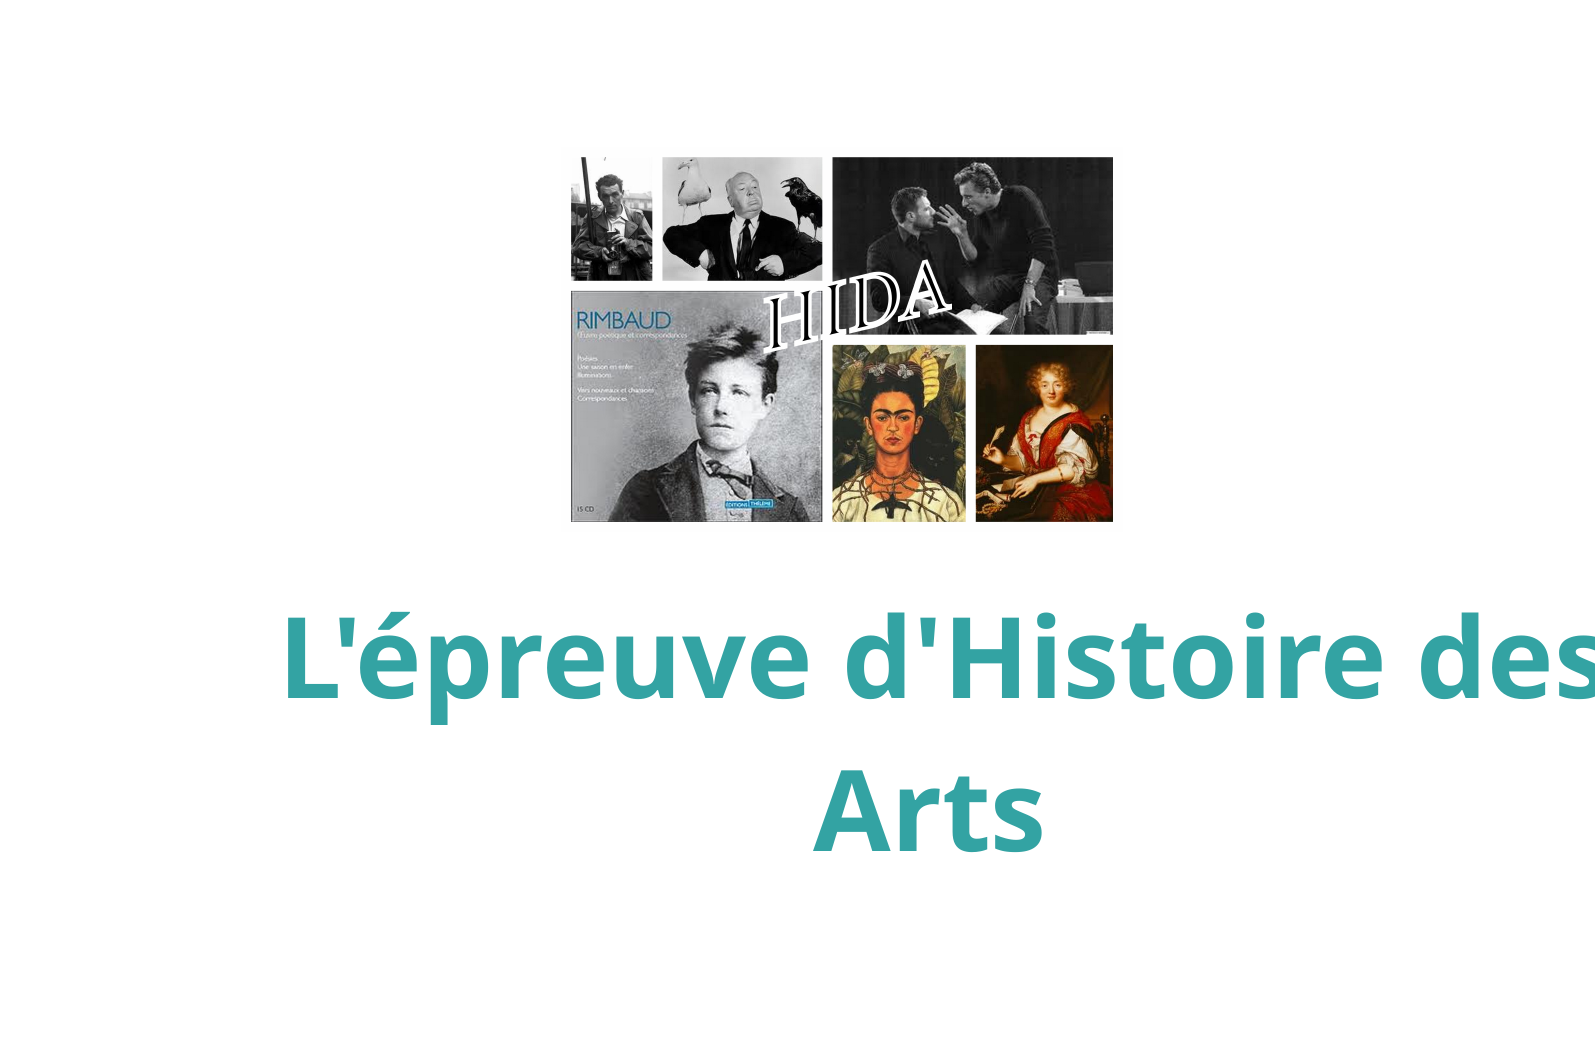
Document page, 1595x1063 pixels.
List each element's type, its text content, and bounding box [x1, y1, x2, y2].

picture [561, 147, 1123, 532]
text_box L'épreuve d'Histoire des Arts [236, 570, 1595, 903]
